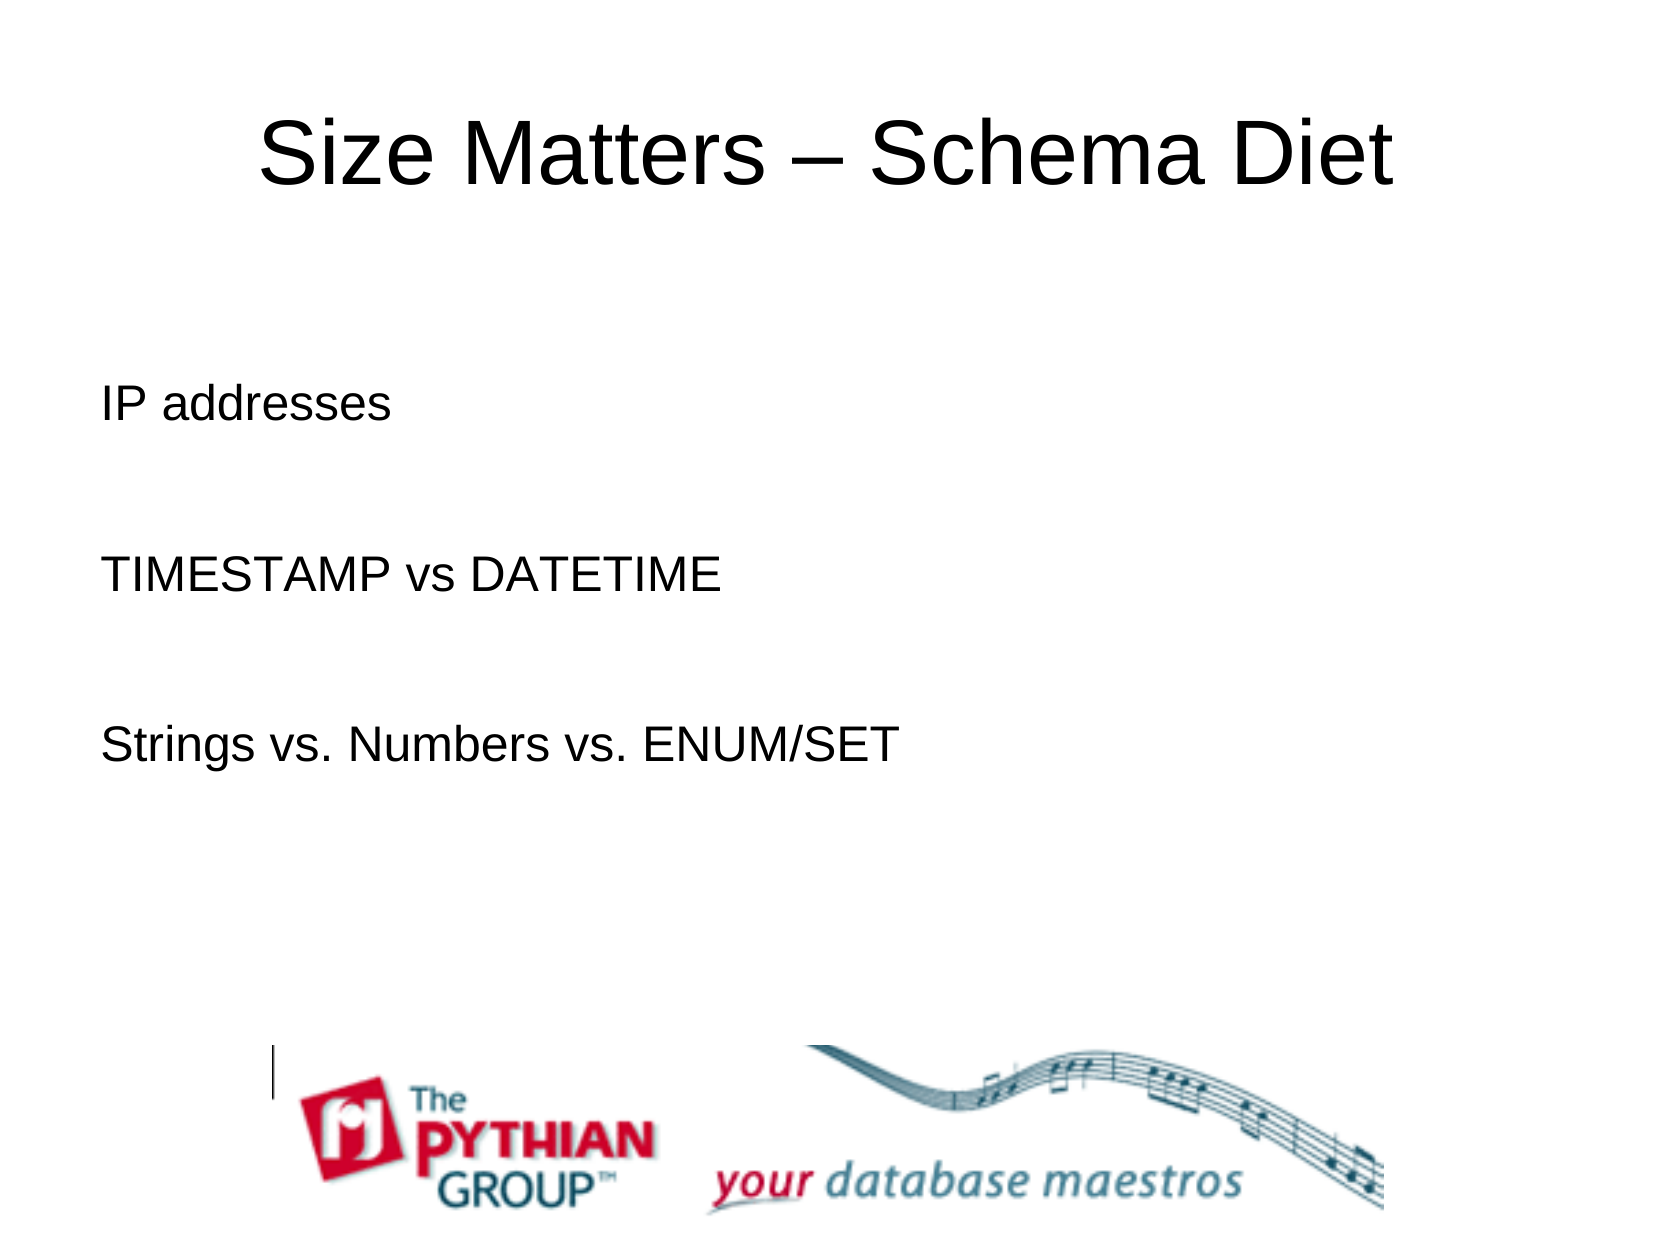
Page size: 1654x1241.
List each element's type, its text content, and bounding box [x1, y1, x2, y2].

list IP addresses TIMESTAMP vs DATETIME Strings vs. Numbers vs. ENUM/SET [82, 290, 1571, 1094]
picture [272, 1094, 1384, 1241]
title Size Matters – Schema Diet [82, 56, 1571, 250]
